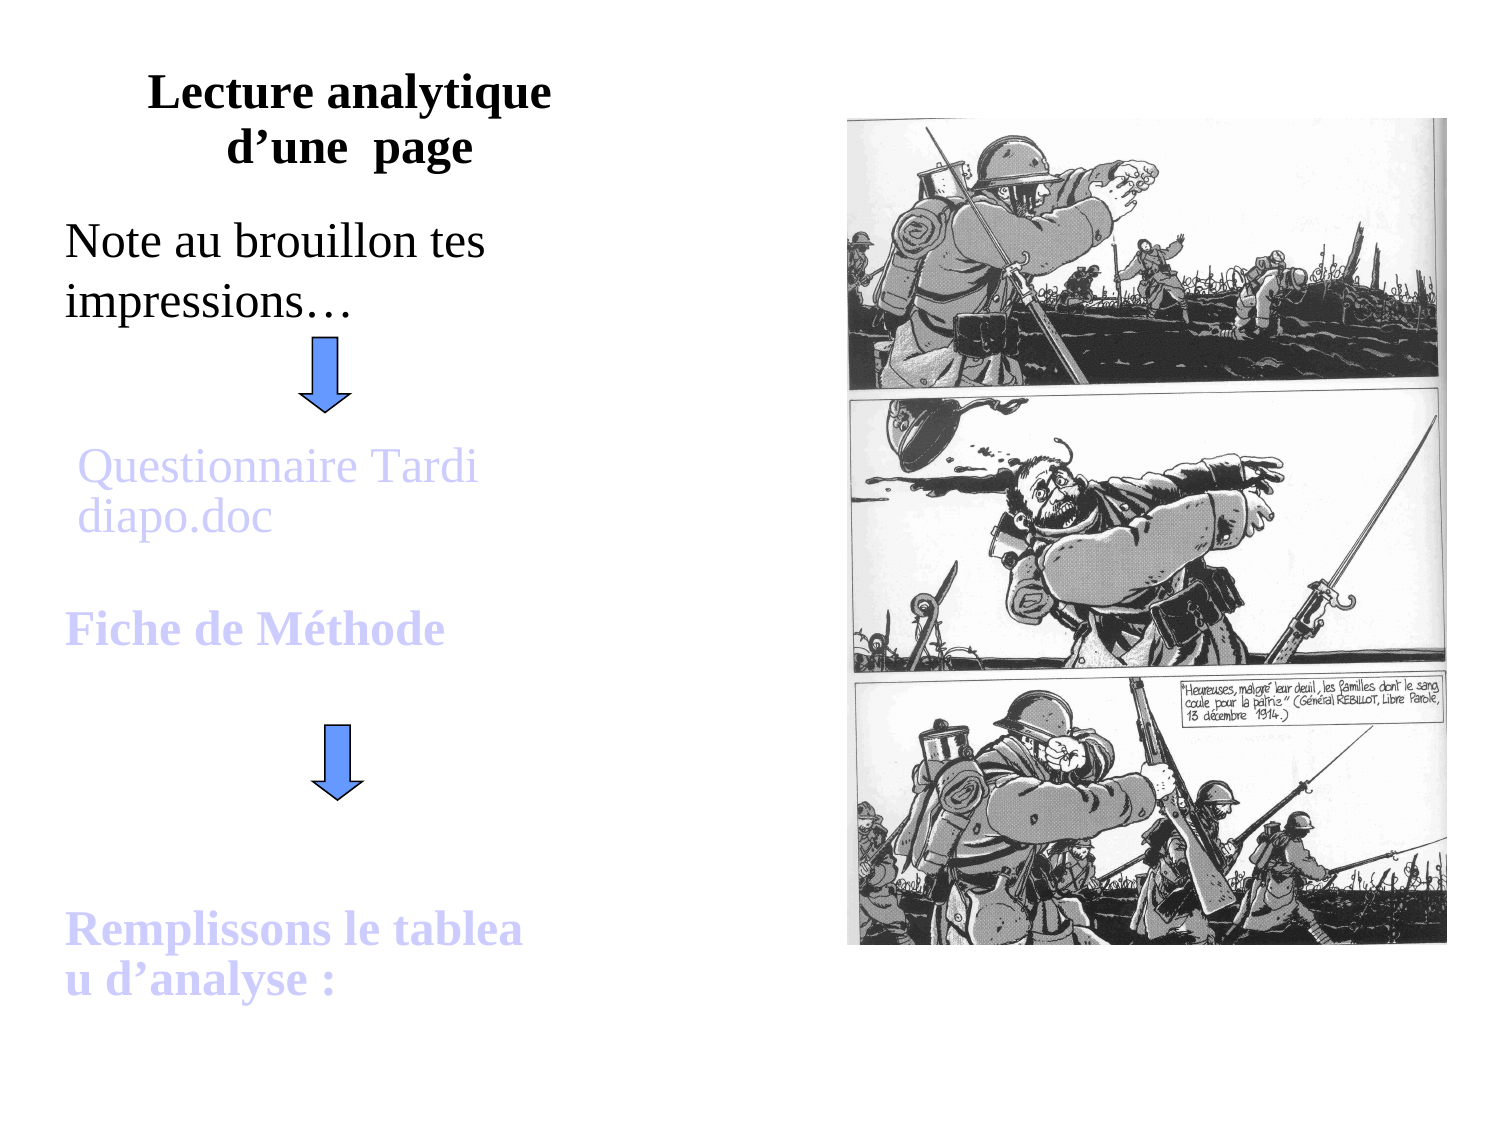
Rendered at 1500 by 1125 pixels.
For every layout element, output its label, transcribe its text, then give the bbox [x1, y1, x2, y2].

text_box Questionnaire Tardi diapo.doc [62, 424, 513, 501]
picture [847, 118, 1447, 945]
text_box [312, 725, 363, 801]
text_box Note au brouillon tes impressions… [50, 199, 651, 336]
title Lecture analytique d’une page [74, 37, 625, 199]
text_box Remplissons le tableau d’analyse : [50, 887, 551, 963]
text_box Fiche de Méthode [50, 587, 488, 663]
text_box [299, 337, 351, 413]
